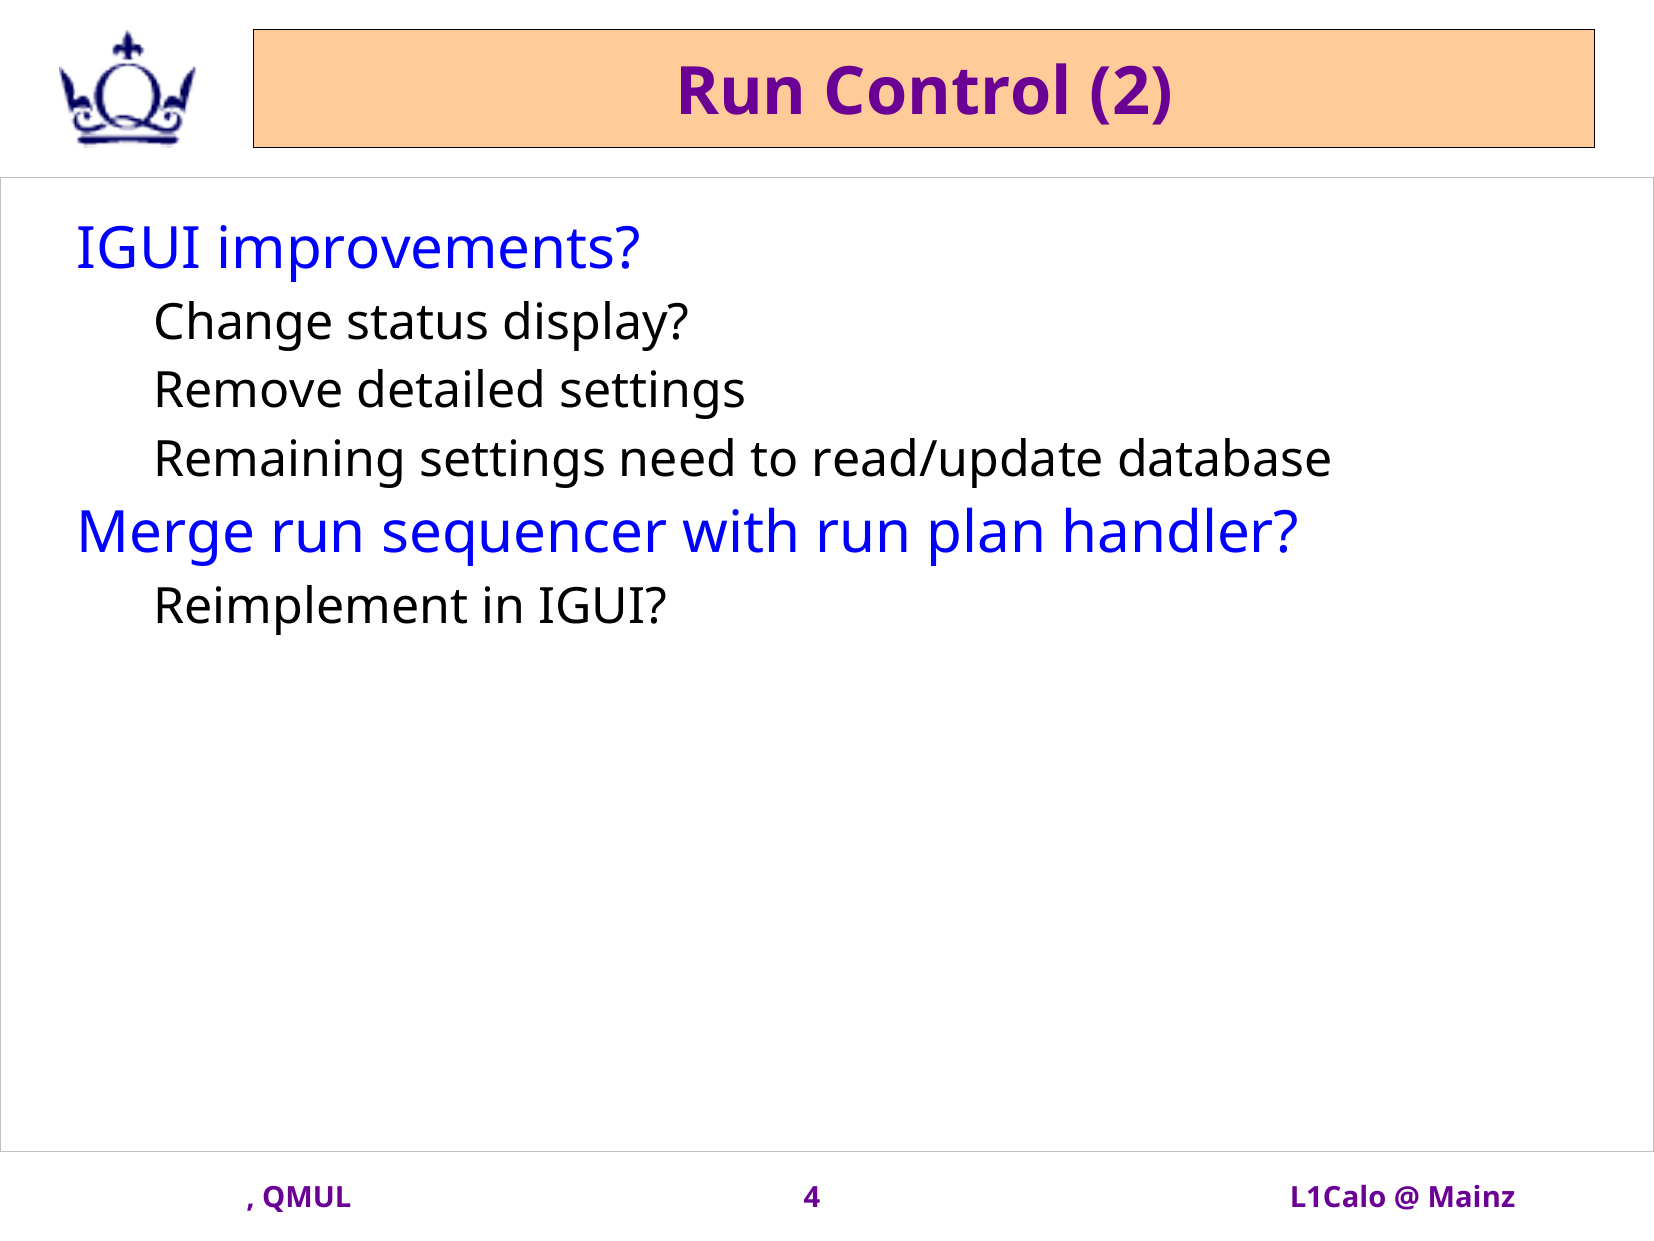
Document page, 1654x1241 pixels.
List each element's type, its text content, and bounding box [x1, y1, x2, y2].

title Run Control (2) [253, 29, 1595, 148]
picture [59, 29, 200, 148]
list IGUI improvements? Change status display? Remove detailed settings Remaining settings need to read/update database Merge run sequencer with run plan handler? Reimplement in IGUI? [59, 206, 1603, 1127]
